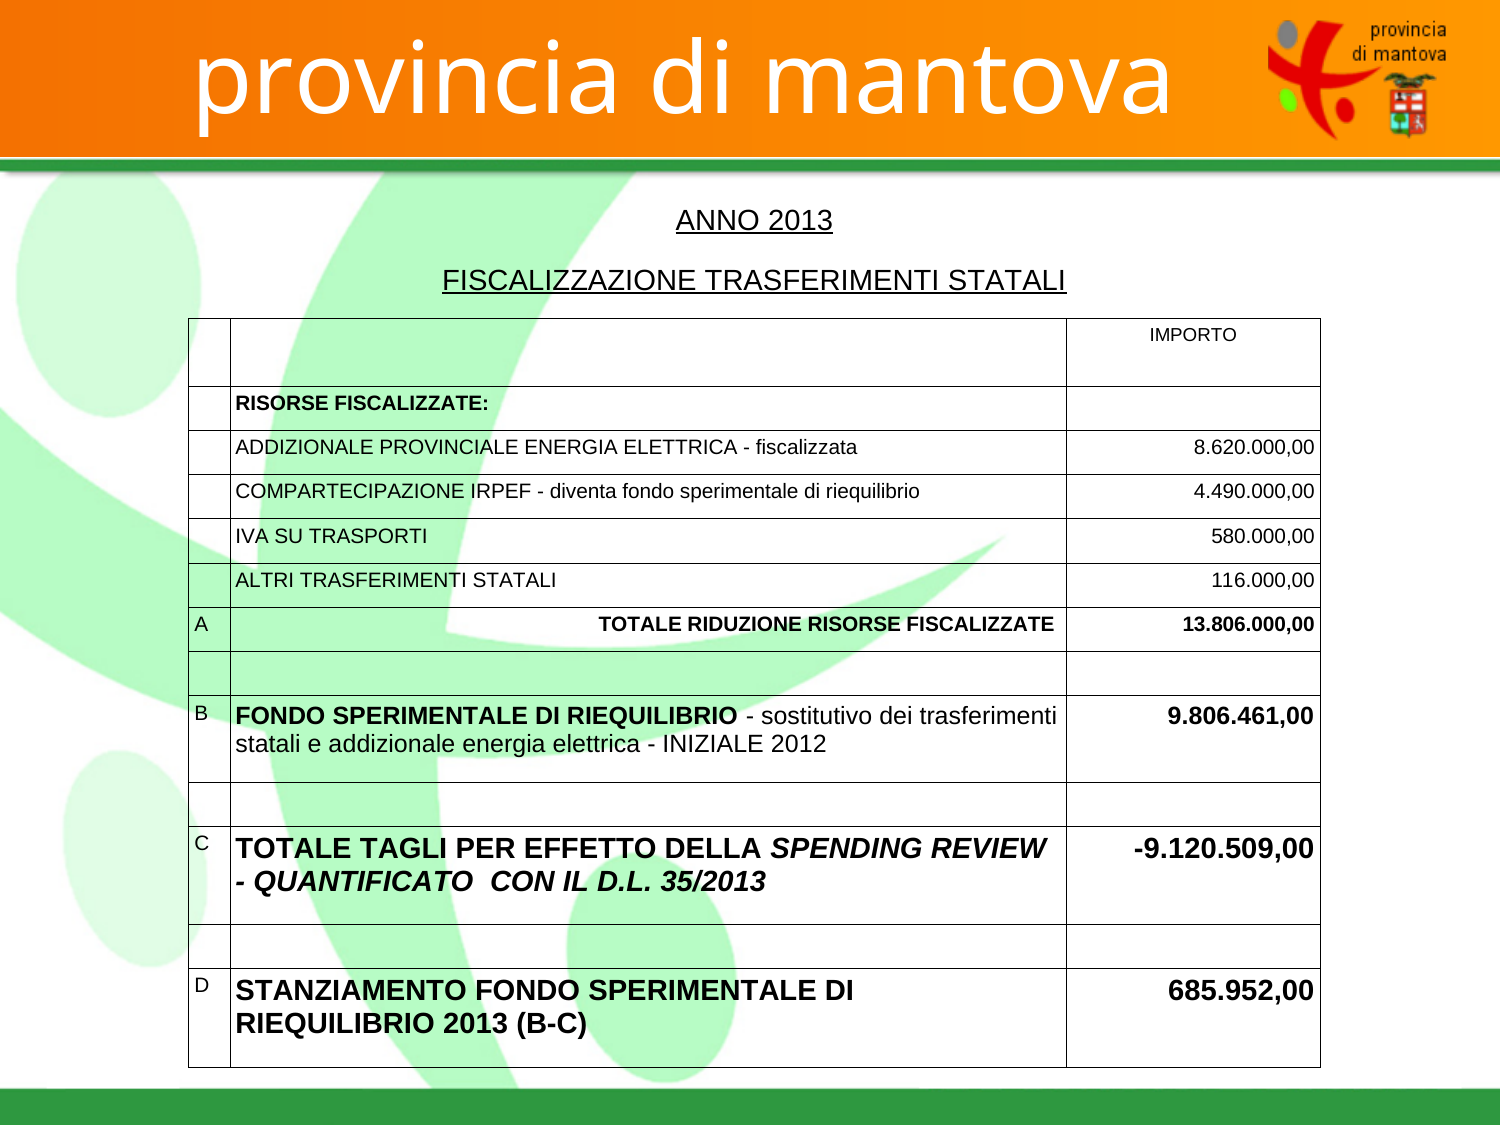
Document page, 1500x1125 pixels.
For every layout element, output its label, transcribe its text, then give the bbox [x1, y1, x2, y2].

table_cell STANZIAMENTO FONDO SPERIMENTALE DI RIEQUILIBRIO 2013 (B-C) [231, 969, 1066, 1067]
table_cell [231, 925, 1066, 968]
table_cell [189, 783, 230, 826]
table_cell [189, 387, 230, 430]
table_cell 116.000,00 [1067, 564, 1320, 607]
table_header [231, 319, 1066, 386]
table_header IMPORTO [1067, 319, 1320, 386]
table_cell ALTRI TRASFERIMENTI STATALI [231, 564, 1066, 607]
table_cell C [189, 827, 230, 924]
table_cell IVA SU TRASPORTI [231, 519, 1066, 563]
table_cell FONDO SPERIMENTALE DI RIEQUILIBRIO - sostitutivo dei trasferimenti statali e addizionale energia elettrica - INIZIALE 2012 [231, 696, 1066, 782]
table_cell [189, 431, 230, 474]
table_cell -9.120.509,00 [1067, 827, 1320, 924]
table_cell 8.620.000,00 [1067, 431, 1320, 474]
table_cell 9.806.461,00 [1067, 696, 1320, 782]
table_cell B [189, 696, 230, 782]
table_cell [189, 652, 230, 695]
table_cell 685.952,00 [1067, 969, 1320, 1067]
table_header ANNO 2013 [338, 196, 1171, 256]
table_cell [1067, 783, 1320, 826]
table_cell RISORSE FISCALIZZATE: [231, 387, 1066, 430]
table_cell 580.000,00 [1067, 519, 1320, 563]
table_cell 13.806.000,00 [1067, 608, 1320, 651]
table_cell TOTALE RIDUZIONE RISORSE FISCALIZZATE [231, 608, 1066, 651]
table_cell [231, 652, 1066, 695]
table_cell ADDIZIONALE PROVINCIALE ENERGIA ELETTRICA - fiscalizzata [231, 431, 1066, 474]
table_cell COMPARTECIPAZIONE IRPEF - diventa fondo sperimentale di riequilibrio [231, 475, 1066, 518]
table_cell [189, 925, 230, 968]
table_header [189, 319, 230, 386]
table_cell D [189, 969, 230, 1067]
table_cell FISCALIZZAZIONE TRASFERIMENTI STATALI [338, 256, 1171, 316]
picture [1267, 15, 1452, 142]
table_cell [189, 564, 230, 607]
table_cell A [189, 608, 230, 651]
table_cell TOTALE TAGLI PER EFFETTO DELLA SPENDING REVIEW - QUANTIFICATO CON IL D.L. 35/2013 [231, 827, 1066, 924]
table_cell [189, 519, 230, 563]
table_cell [1067, 387, 1320, 430]
table_cell [231, 783, 1066, 826]
table_cell 4.490.000,00 [1067, 475, 1320, 518]
table_cell [1067, 925, 1320, 968]
table_cell [189, 475, 230, 518]
table_cell [1067, 652, 1320, 695]
text_box provincia di mantova [176, 5, 1205, 142]
picture [0, 157, 1500, 1125]
